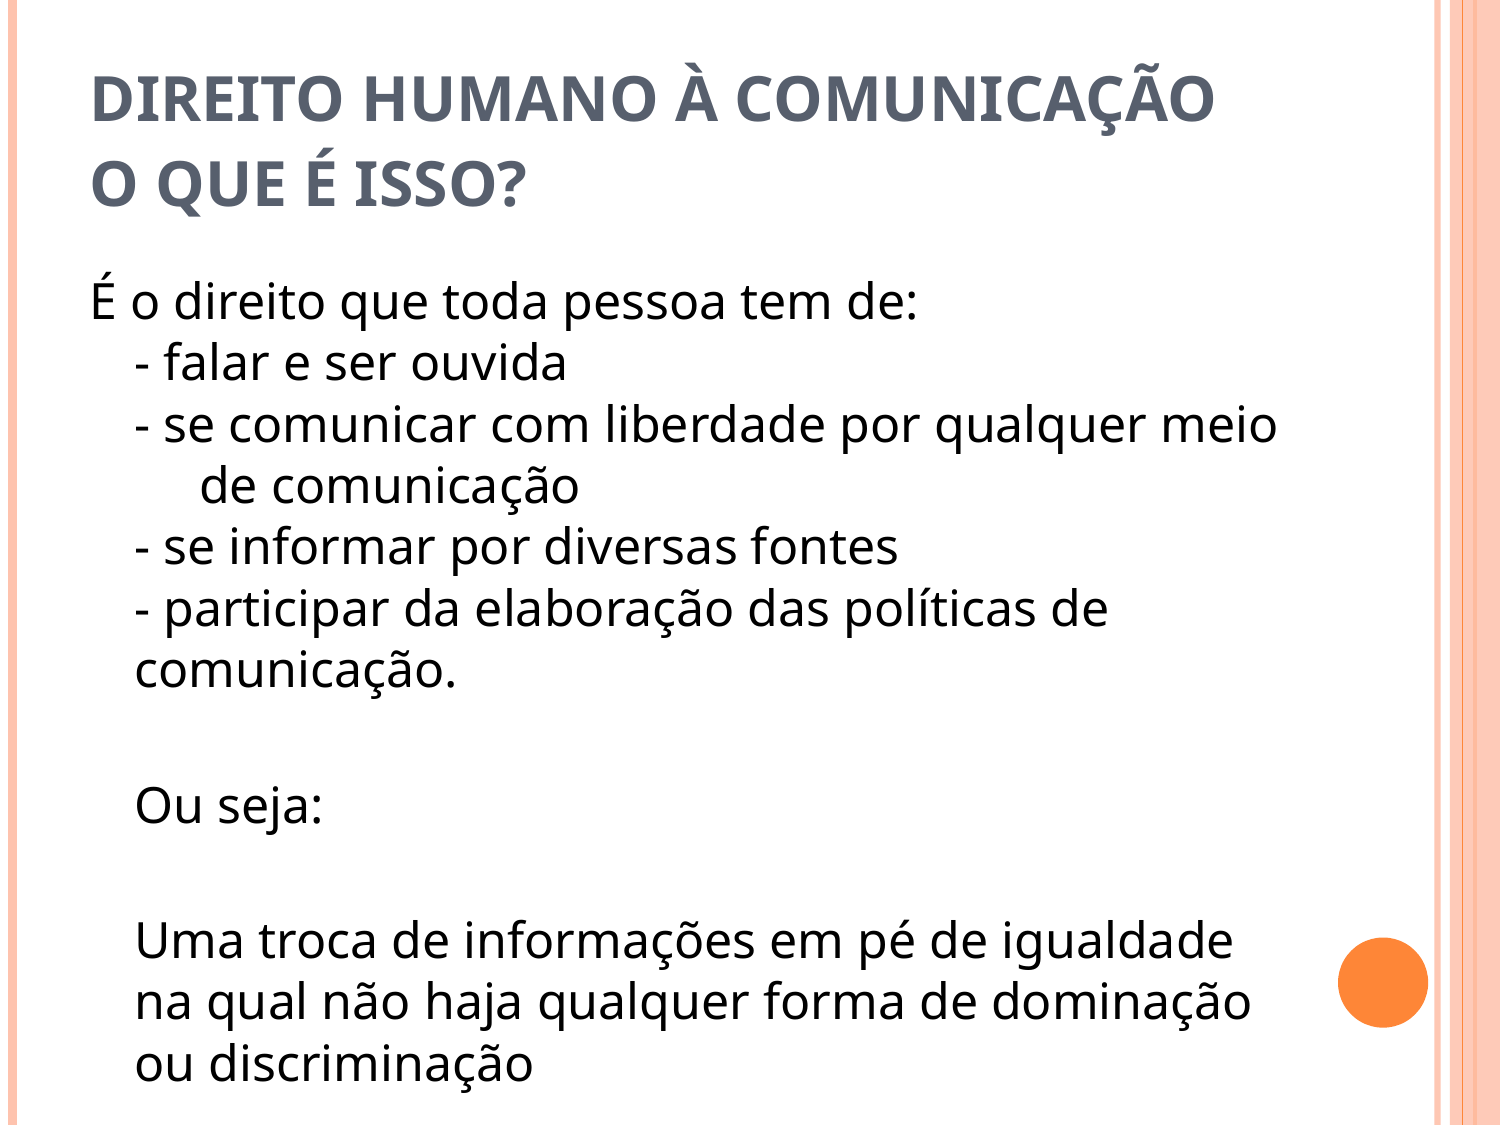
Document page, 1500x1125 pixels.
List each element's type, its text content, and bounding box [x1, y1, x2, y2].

title DIREITO HUMANO À COMUNICAÇÃO O QUE É ISSO? [74, 0, 1300, 233]
list É o direito que toda pessoa tem de: - falar e ser ouvida - se comunicar com liberdade por qualquer meio de comunicação - se informar por diversas fontes - participar da elaboração das políticas de comunicação. Ou seja: Uma troca de informações em pé de igualdade na qual não haja qualquer forma de dominação ou discriminação [74, 262, 1300, 1063]
